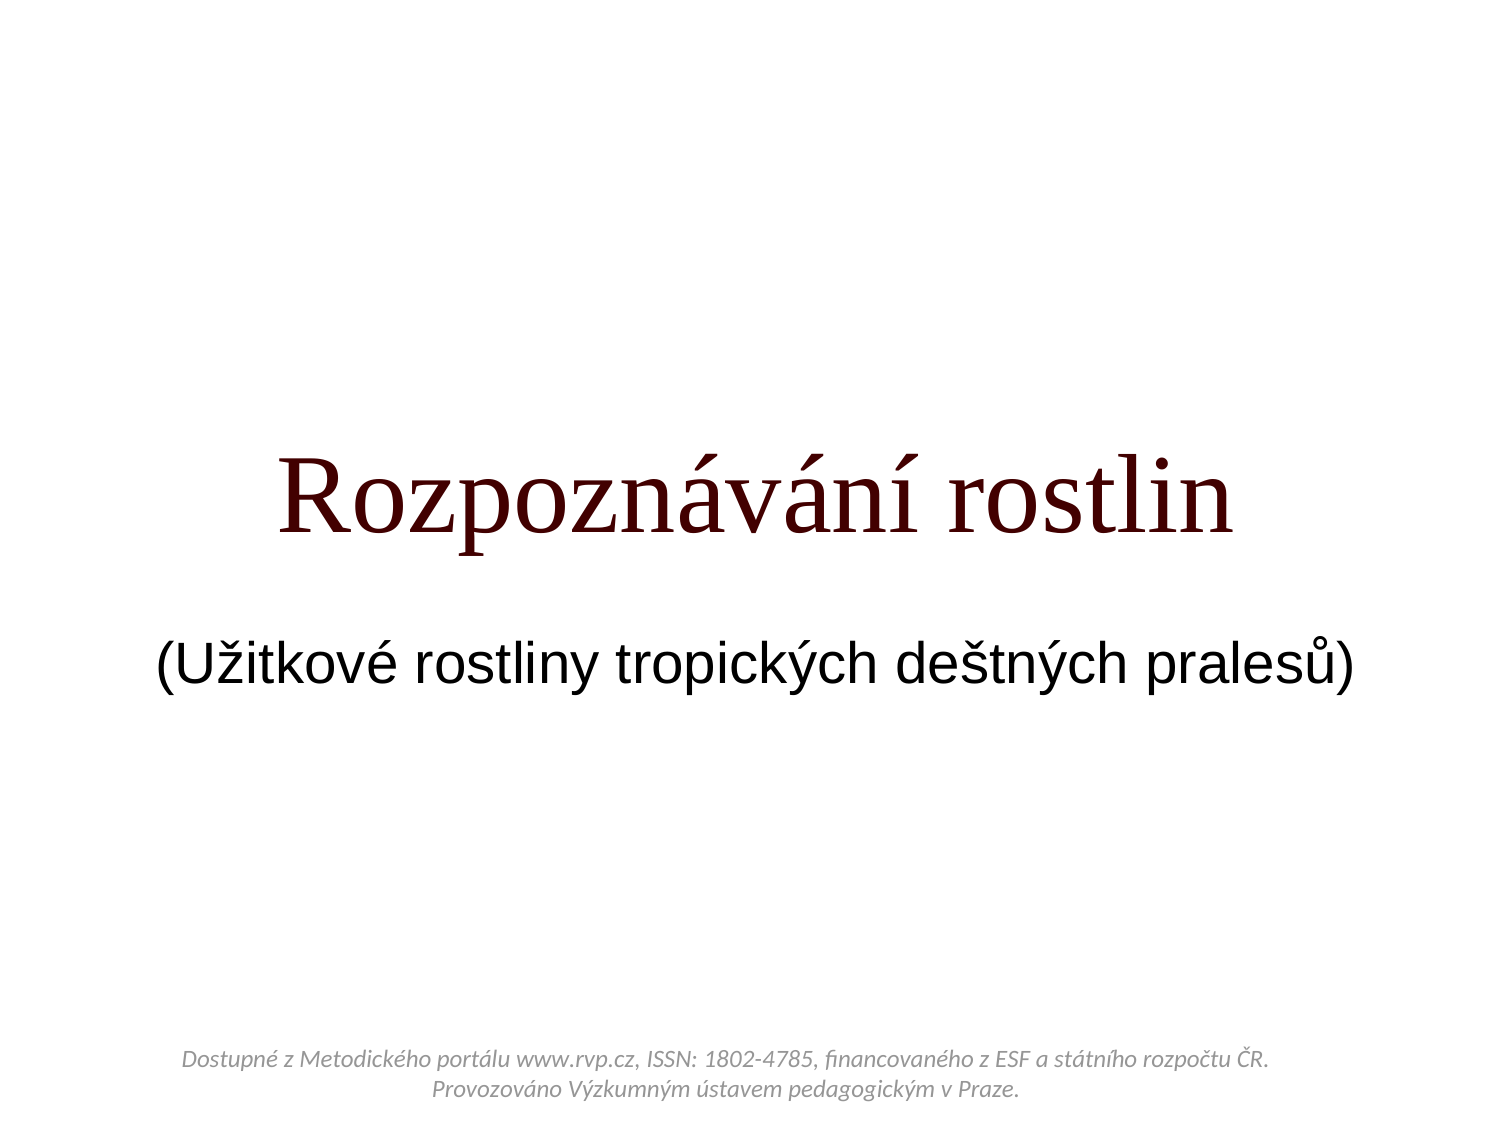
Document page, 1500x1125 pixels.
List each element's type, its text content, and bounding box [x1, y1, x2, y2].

text_box (Užitkové rostliny tropických deštných pralesů) [125, 617, 1388, 956]
title Rozpoznávání rostlin [125, 224, 1388, 563]
text_box Dostupné z Metodického portálu www.rvp.cz, ISSN: 1802-4785, financovaného z ESF a státního rozpočtu ČR. Provozováno Výzkumným ústavem pedagogickým v Praze. [105, 1042, 1348, 1103]
